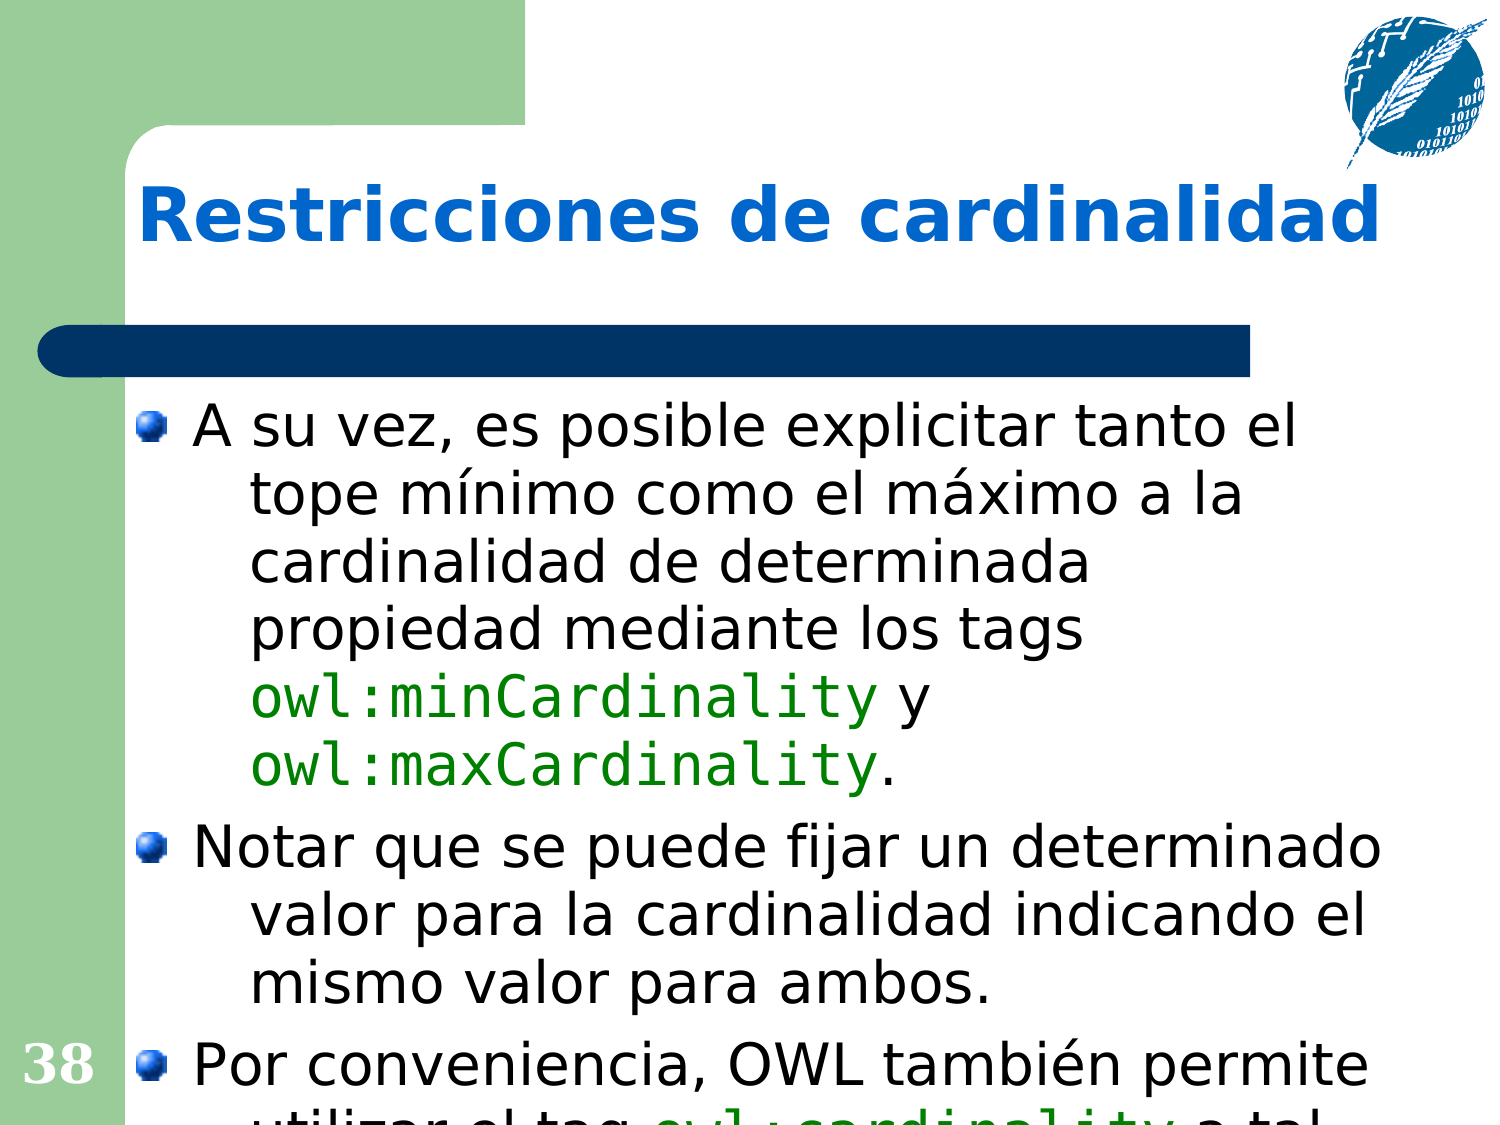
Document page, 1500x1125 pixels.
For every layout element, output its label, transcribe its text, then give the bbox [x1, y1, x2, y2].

picture [1433, 139, 1440, 147]
picture [1427, 138, 1431, 148]
picture [1341, 15, 1487, 172]
picture [1436, 127, 1450, 136]
list A su vez, es posible explicitar tanto el tope mínimo como el máximo a la cardinalidad de determinada propiedad mediante los tags owl:minCardinality y owl:maxCardinality. Notar que se puede fijar un determinado valor para la cardinalidad indicando el mismo valor para ambos. Por conveniencia, OWL también permite utilizar el tag owl:cardinality a tal fin. [136, 392, 1399, 1115]
title Restricciones de cardinalidad [136, 135, 1413, 301]
picture [1416, 140, 1425, 149]
